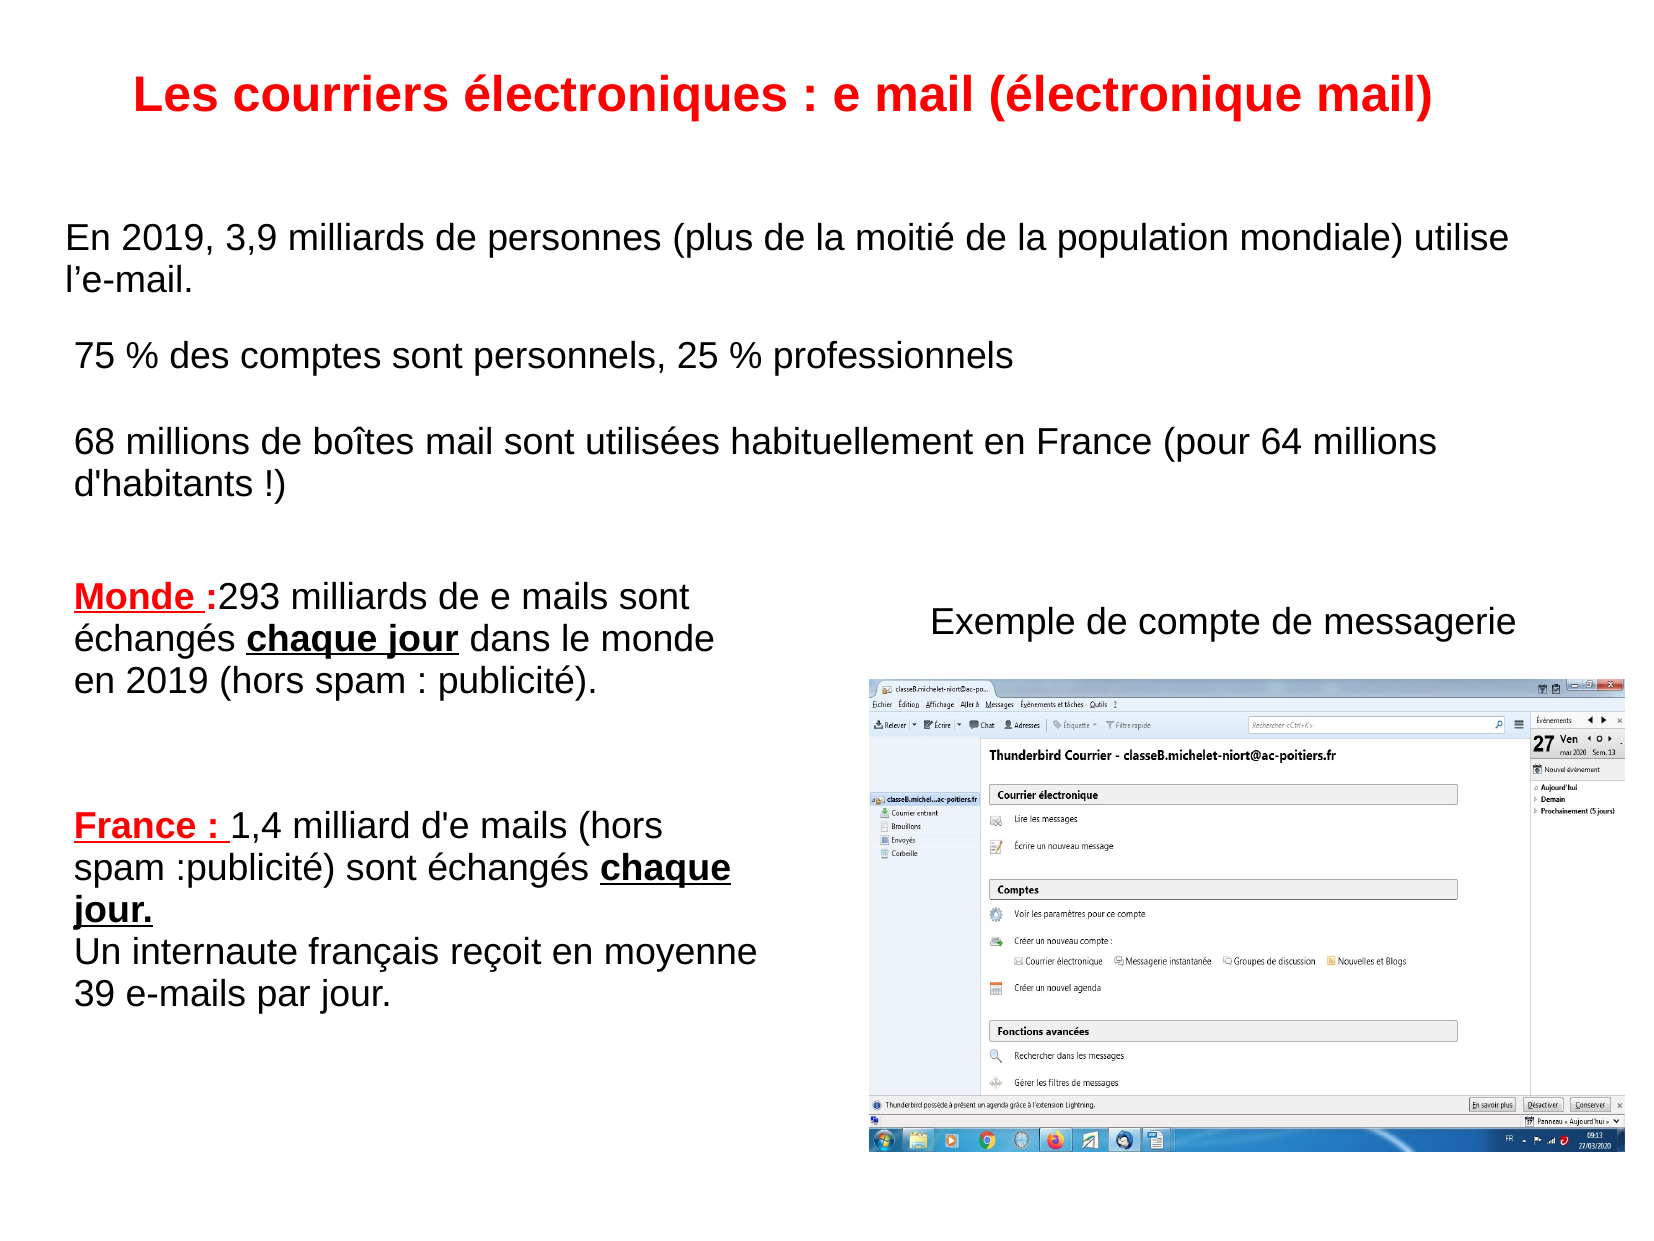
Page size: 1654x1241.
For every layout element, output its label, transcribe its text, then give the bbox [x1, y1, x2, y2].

text_box En 2019, 3,9 milliards de personnes (plus de la moitié de la population mondiale) utilise l’e-mail. [50, 208, 1536, 308]
text_box 75 % des comptes sont personnels, 25 % professionnels [59, 326, 1029, 384]
text_box 68 millions de boîtes mail sont utilisées habituellement en France (pour 64 millions d'habitants !) [59, 413, 1565, 513]
text_box France : 1,4 milliard d'e mails (hors spam :publicité) sont échangés chaque jour. Un internaute français reçoit en moyenne 39 e-mails par jour. [59, 797, 798, 1068]
text_box Monde :293 milliards de e mails sont échangés chaque jour dans le monde en 2019 (hors spam : publicité). [59, 567, 749, 712]
text_box Exemple de compte de messagerie [915, 592, 1625, 650]
picture [869, 679, 1625, 1152]
text_box Les courriers électroniques : e mail (électronique mail) [118, 59, 1536, 131]
